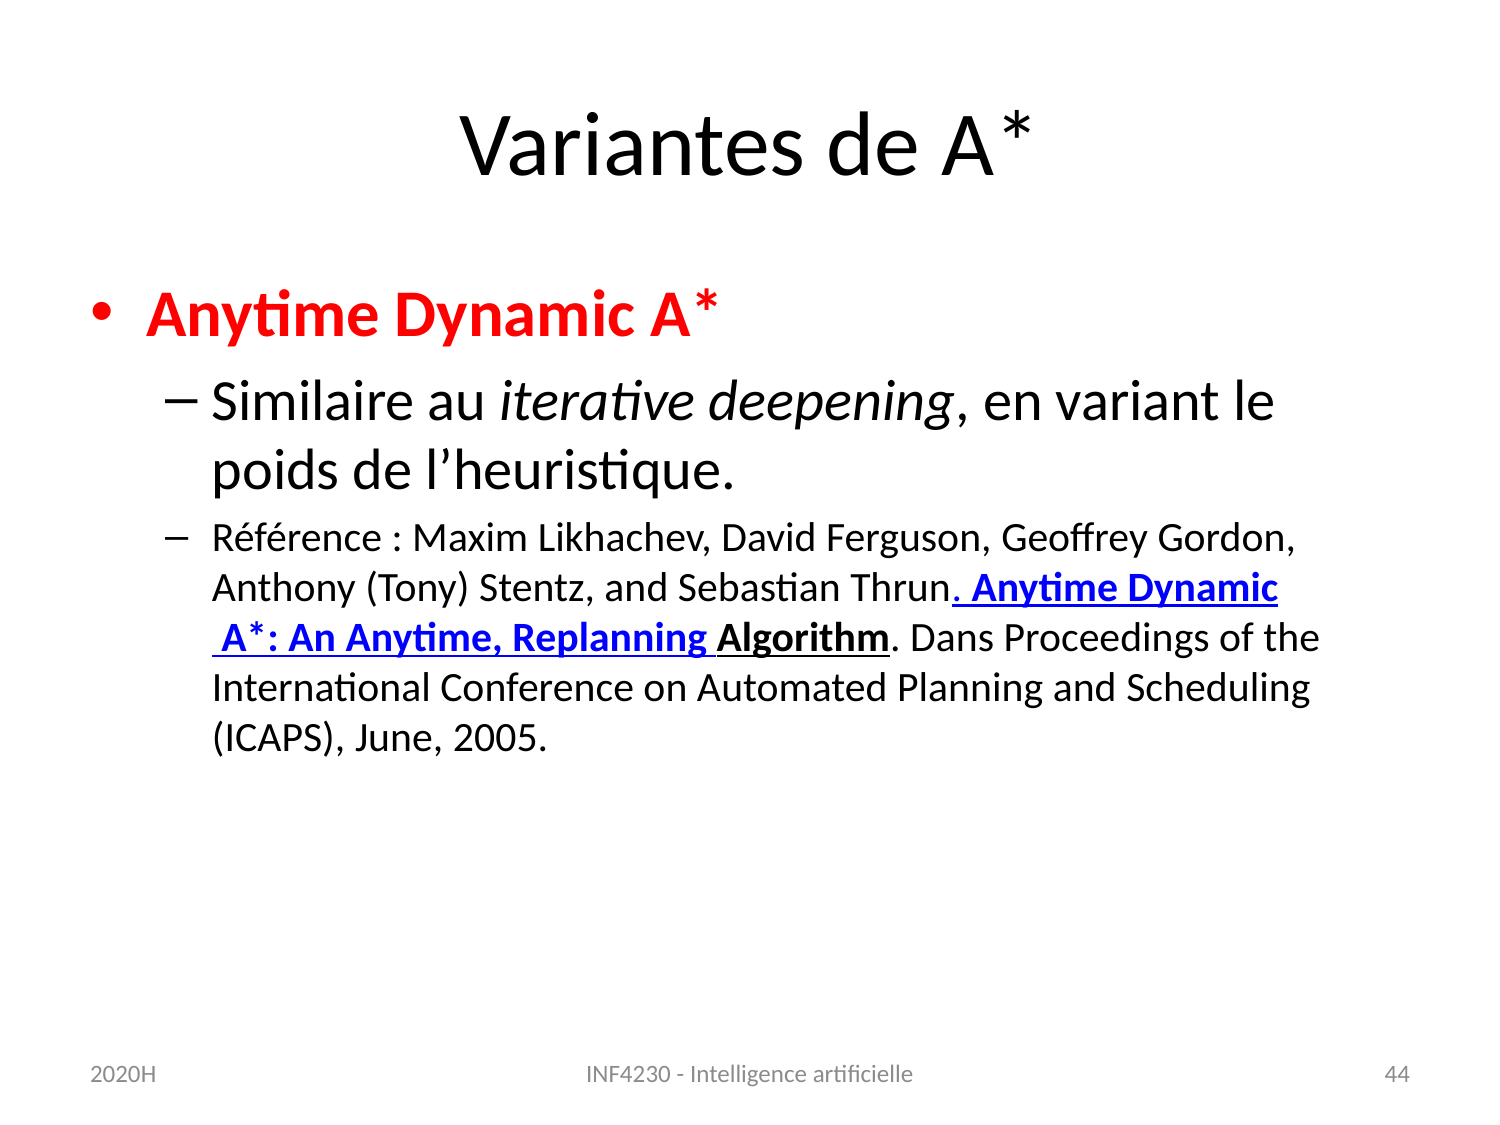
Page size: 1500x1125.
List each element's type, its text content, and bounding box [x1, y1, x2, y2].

footer INF4230 - Intelligence artificielle [512, 1042, 988, 1103]
slide_number <numéro> [1074, 1042, 1425, 1103]
title Variantes de A* [75, 45, 1425, 233]
slide_number 2020H [75, 1042, 425, 1103]
list Anytime Dynamic A* Similaire au iterative deepening, en variant le poids de l’heuristique. Référence : Maxim Likhachev, David Ferguson, Geoffrey Gordon, Anthony (Tony) Stentz, and Sebastian Thrun. Anytime Dynamic A*: An Anytime, Replanning Algorithm. Dans Proceedings of the International Conference on Automated Planning and Scheduling (ICAPS), June, 2005. [75, 262, 1425, 1005]
